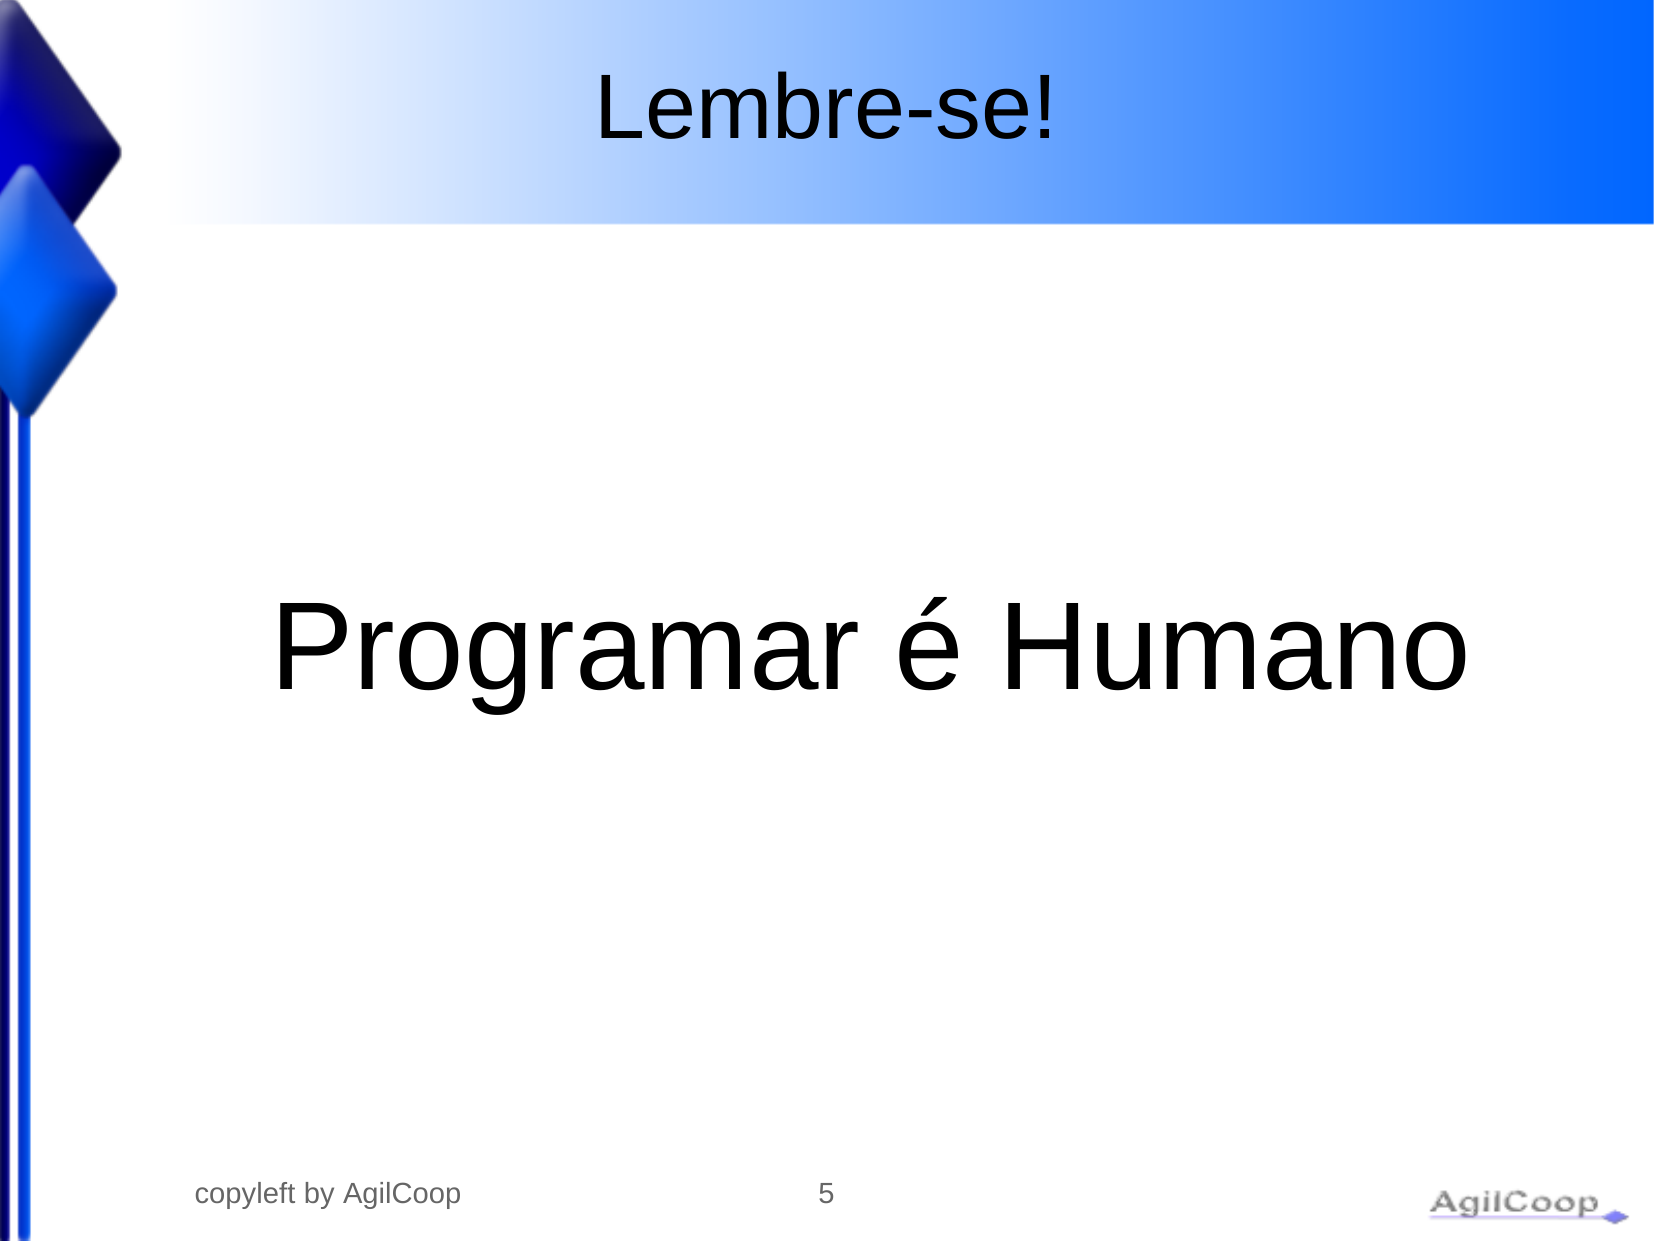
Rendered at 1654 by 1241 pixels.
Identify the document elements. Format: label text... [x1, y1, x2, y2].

list Programar é Humano [118, 271, 1607, 1123]
picture [0, 0, 1654, 1241]
title Lembre-se! [82, 60, 1571, 163]
